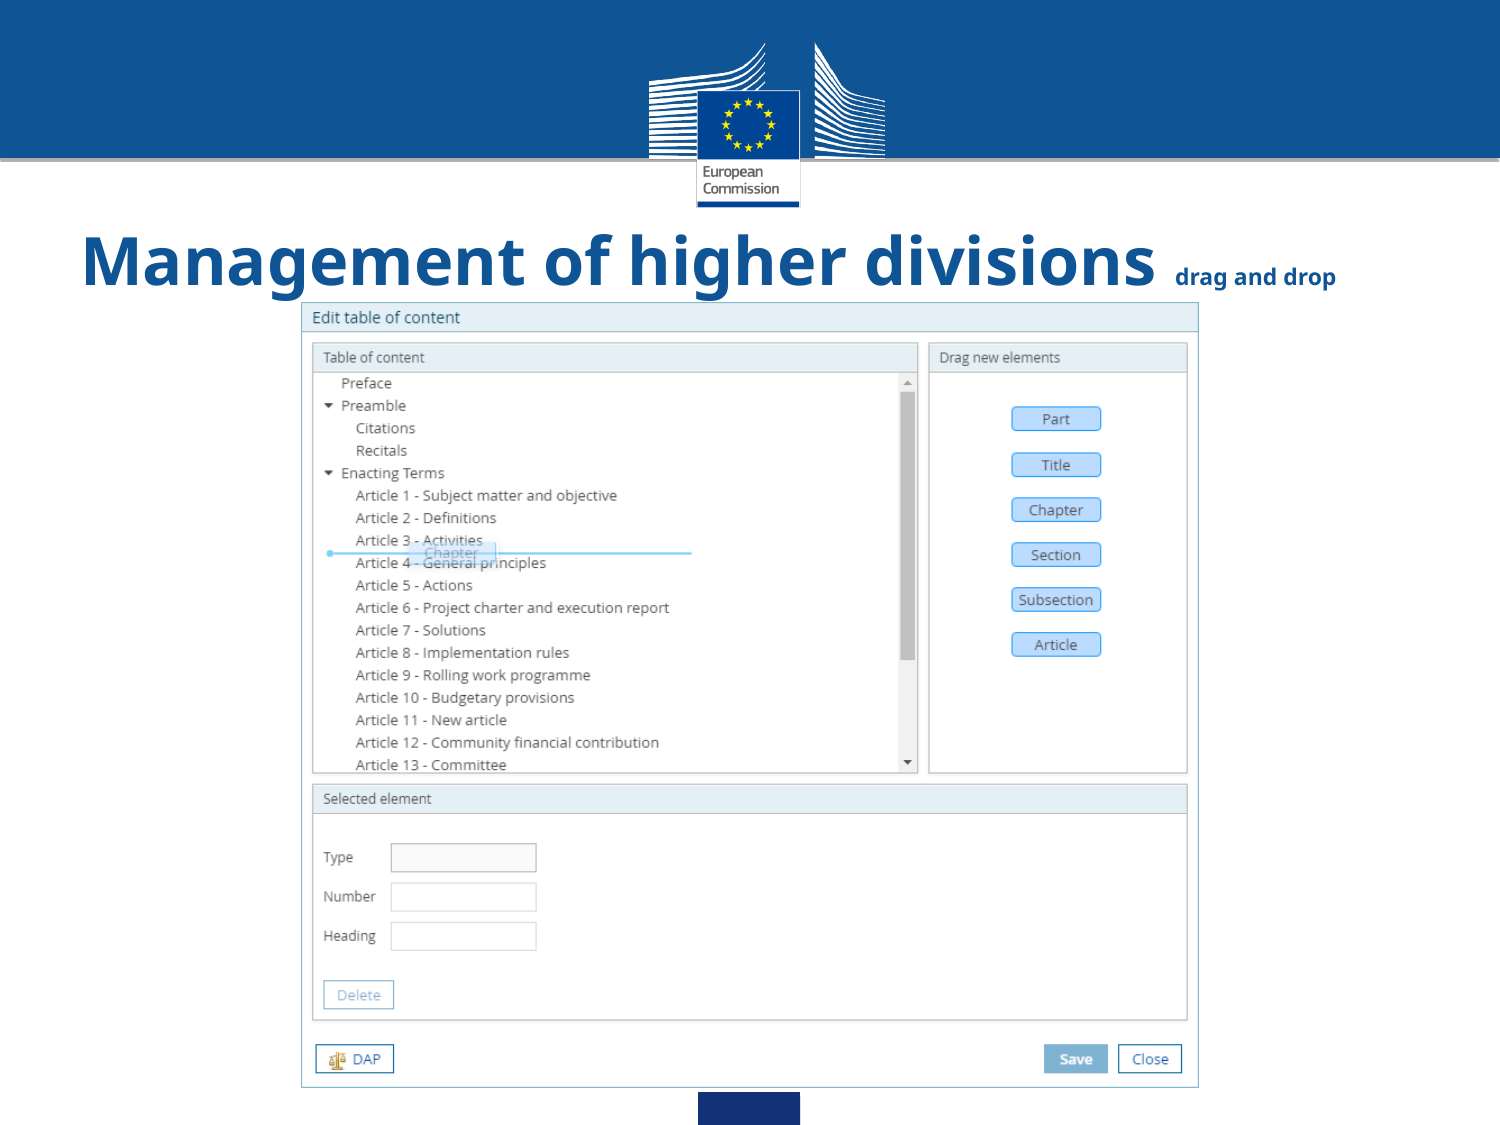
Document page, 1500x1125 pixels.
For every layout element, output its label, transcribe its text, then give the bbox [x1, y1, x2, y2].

picture [301, 302, 1199, 1088]
picture [649, 42, 885, 208]
title Management of higher divisions drag and drop [64, 219, 1500, 374]
